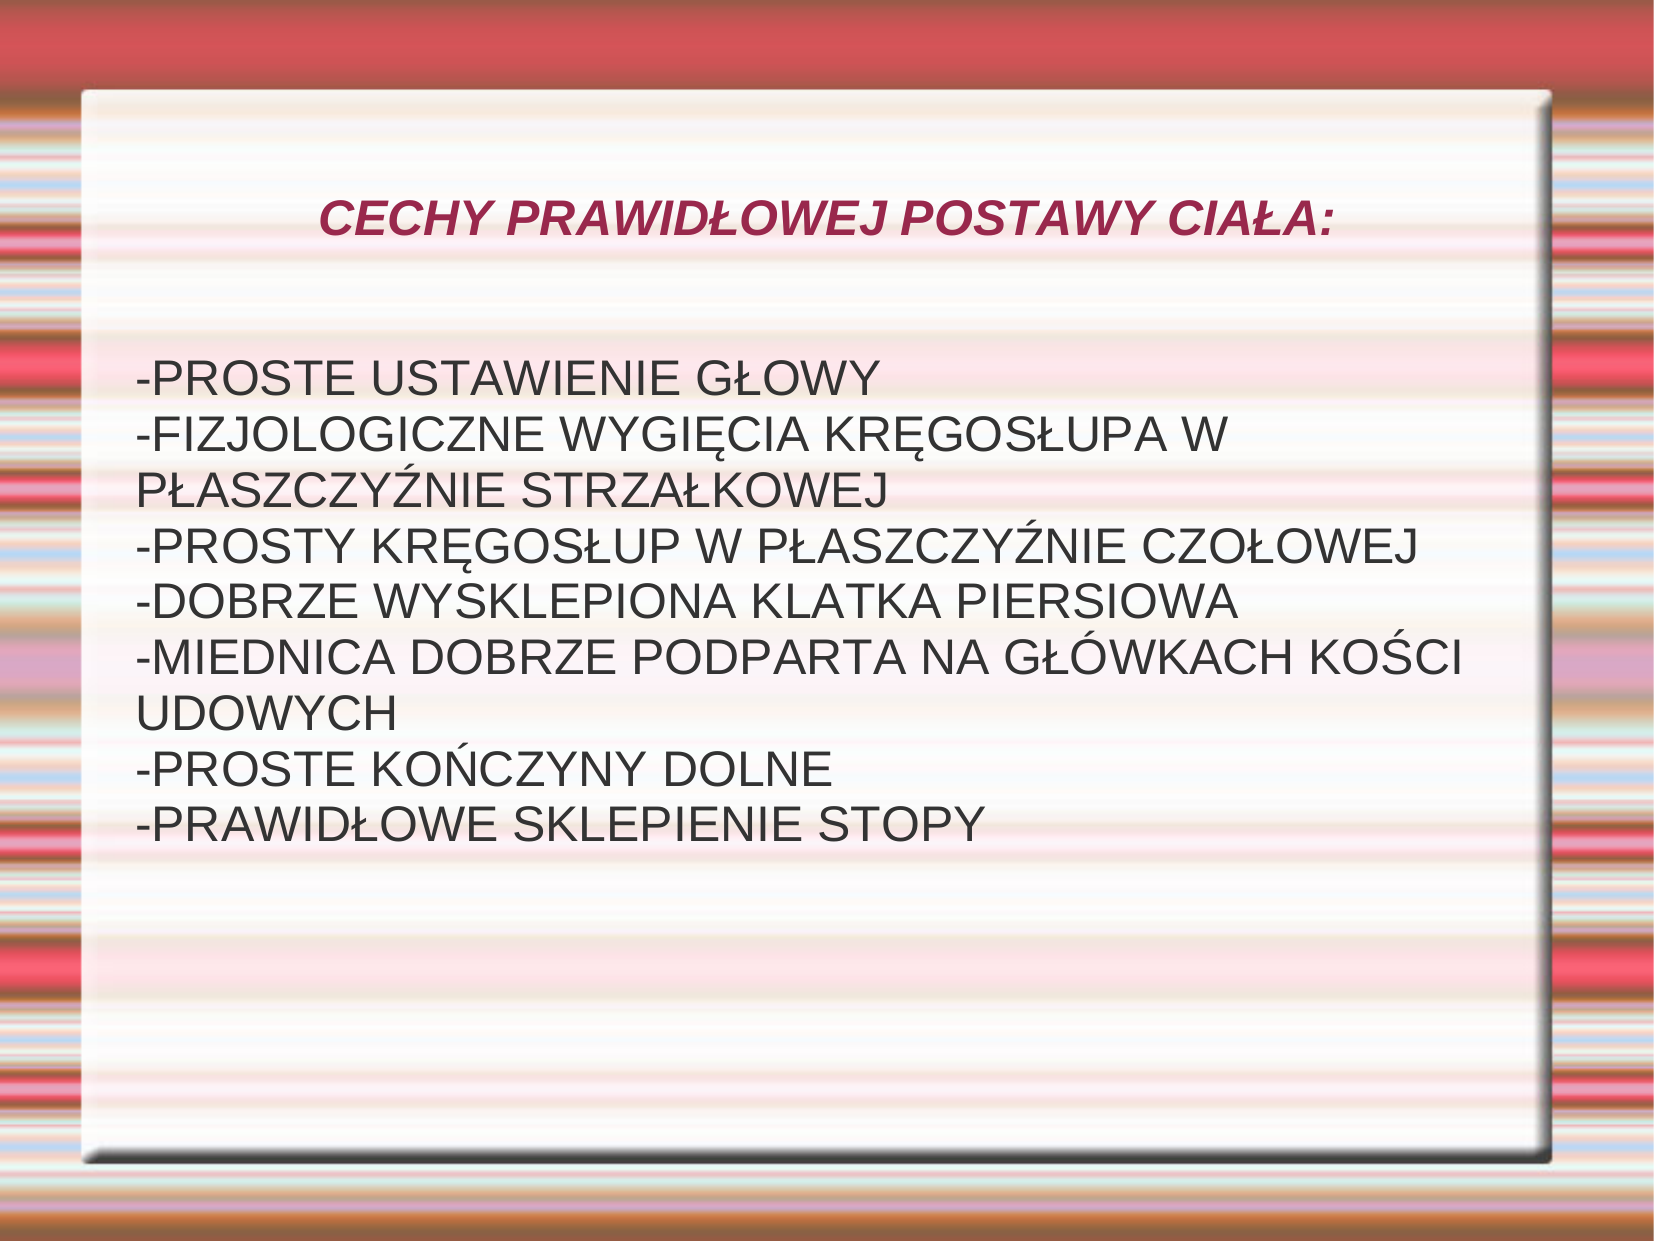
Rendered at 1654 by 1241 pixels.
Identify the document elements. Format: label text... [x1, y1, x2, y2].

title CECHY PRAWIDŁOWEJ POSTAWY CIAŁA: [121, 114, 1534, 322]
list -PROSTE USTAWIENIE GŁOWY -FIZJOLOGICZNE WYGIĘCIA KRĘGOSŁUPA W PŁASZCZYŹNIE STRZAŁKOWEJ -PROSTY KRĘGOSŁUP W PŁASZCZYŹNIE CZOŁOWEJ -DOBRZE WYSKLEPIONA KLATKA PIERSIOWA -MIEDNICA DOBRZE PODPARTA NA GŁÓWKACH KOŚCI UDOWYCH -PROSTE KOŃCZYNY DOLNE -PRAWIDŁOWE SKLEPIENIE STOPY [134, 350, 1516, 1133]
picture [0, 0, 1654, 1241]
